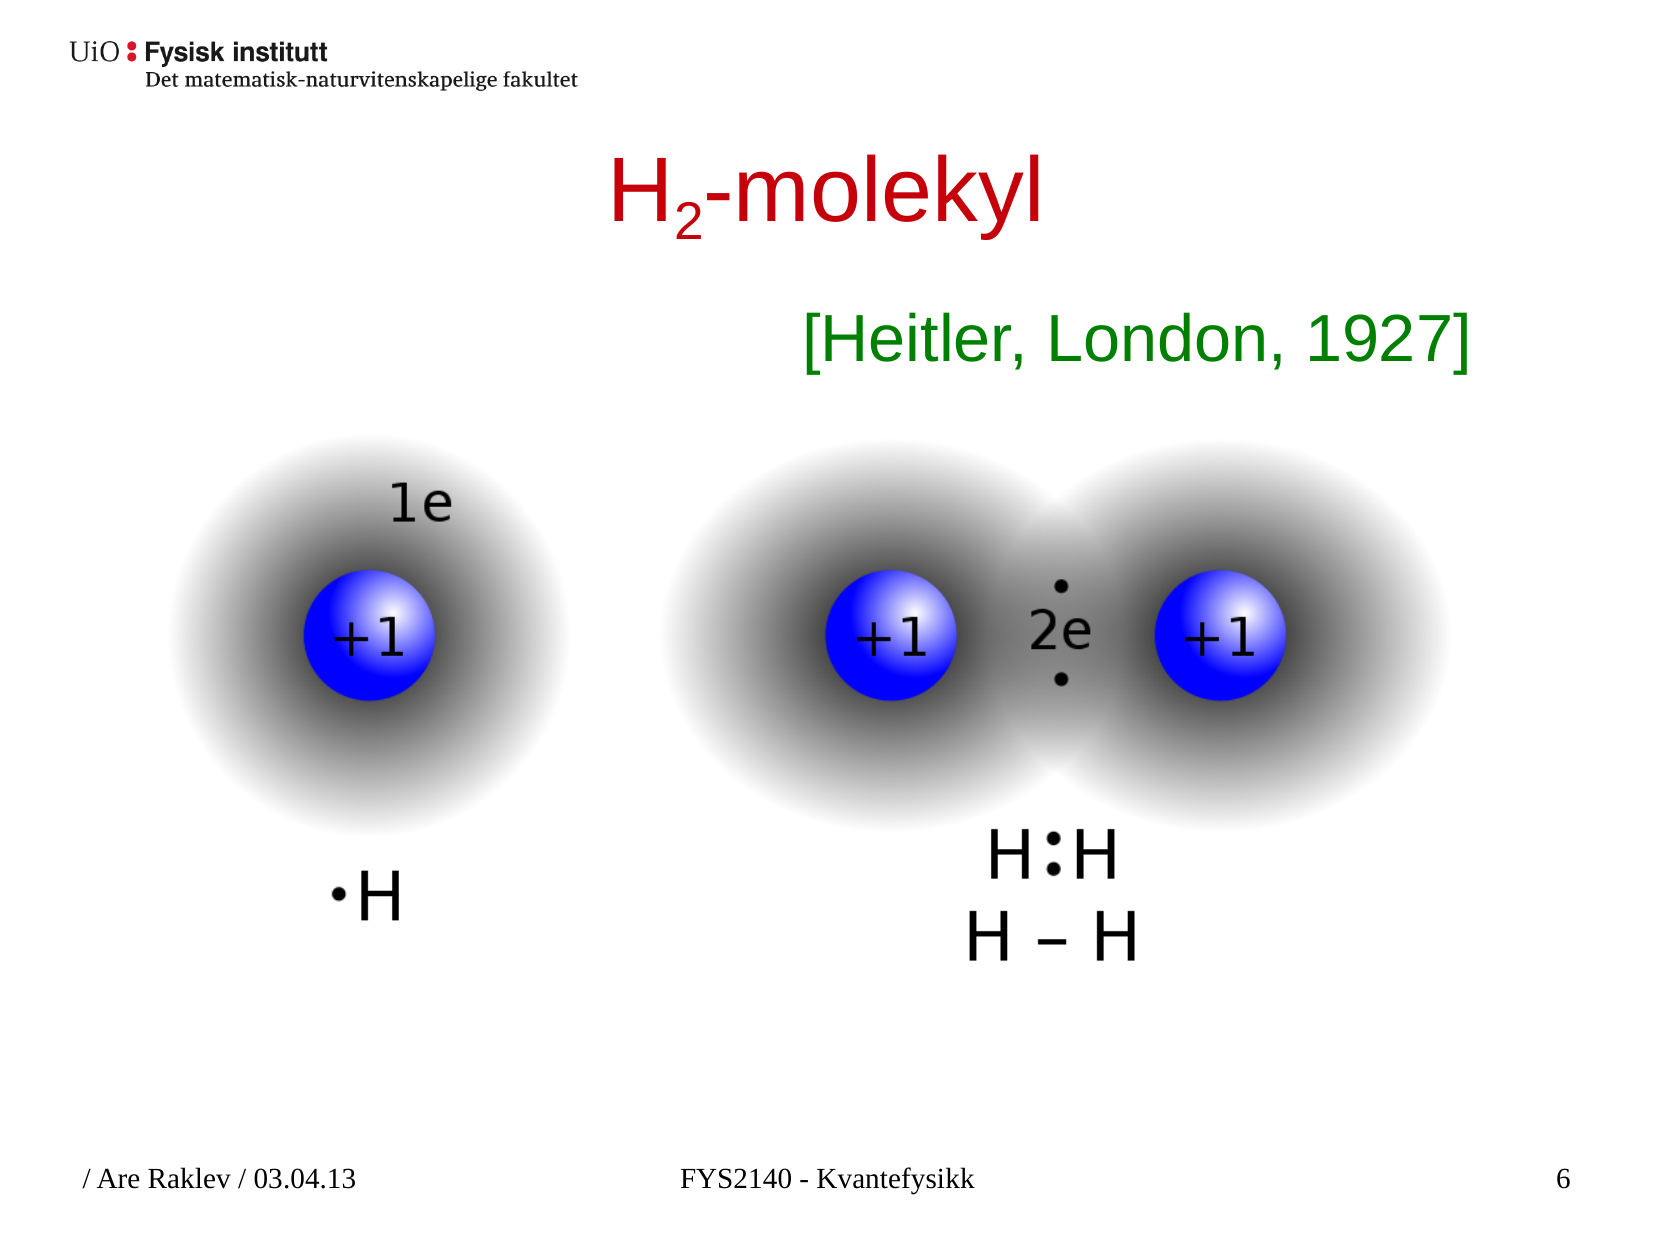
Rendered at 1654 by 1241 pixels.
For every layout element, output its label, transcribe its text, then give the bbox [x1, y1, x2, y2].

picture [68, 37, 581, 93]
picture [131, 413, 1471, 989]
title H2-molekyl [82, 90, 1571, 298]
text_box [Heitler, London, 1927] [787, 294, 1534, 384]
